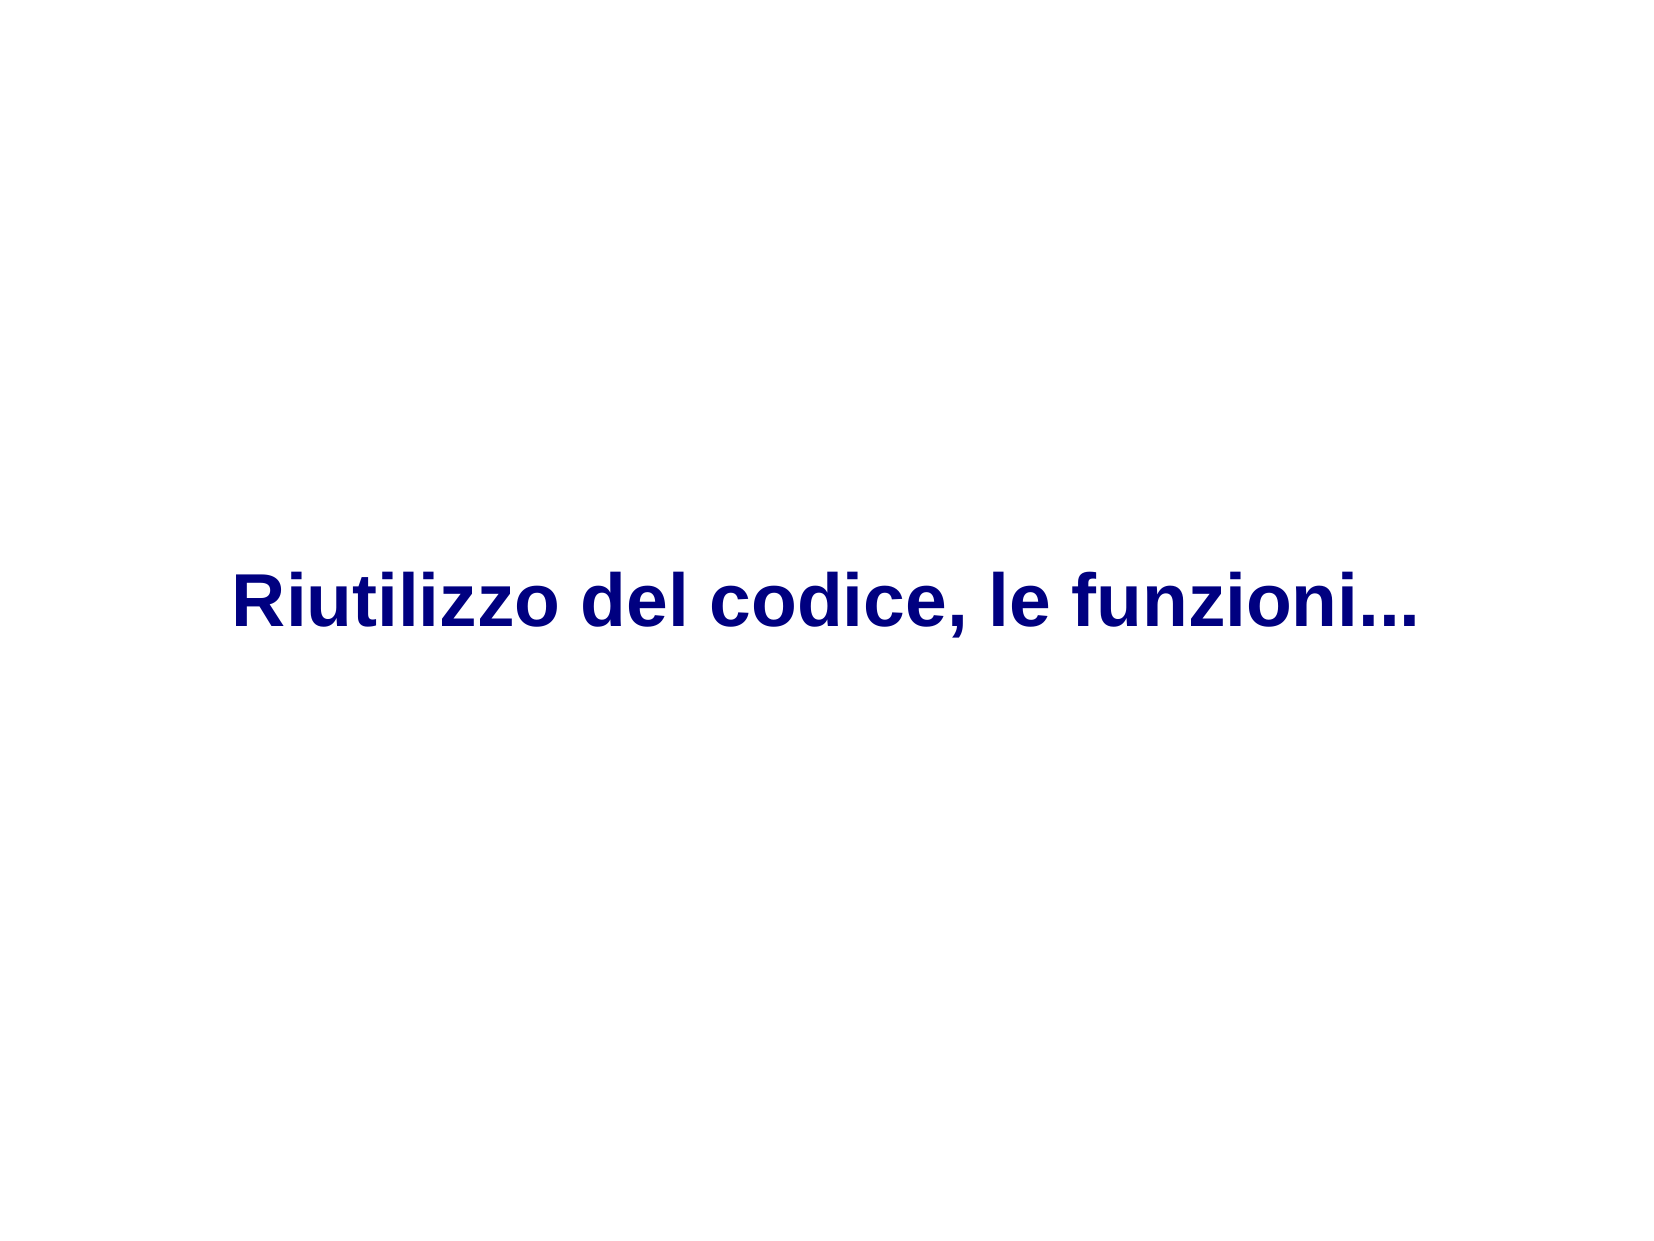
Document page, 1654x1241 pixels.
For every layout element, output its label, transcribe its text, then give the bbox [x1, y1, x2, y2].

text_box Riutilizzo del codice, le funzioni... [206, 550, 1447, 650]
